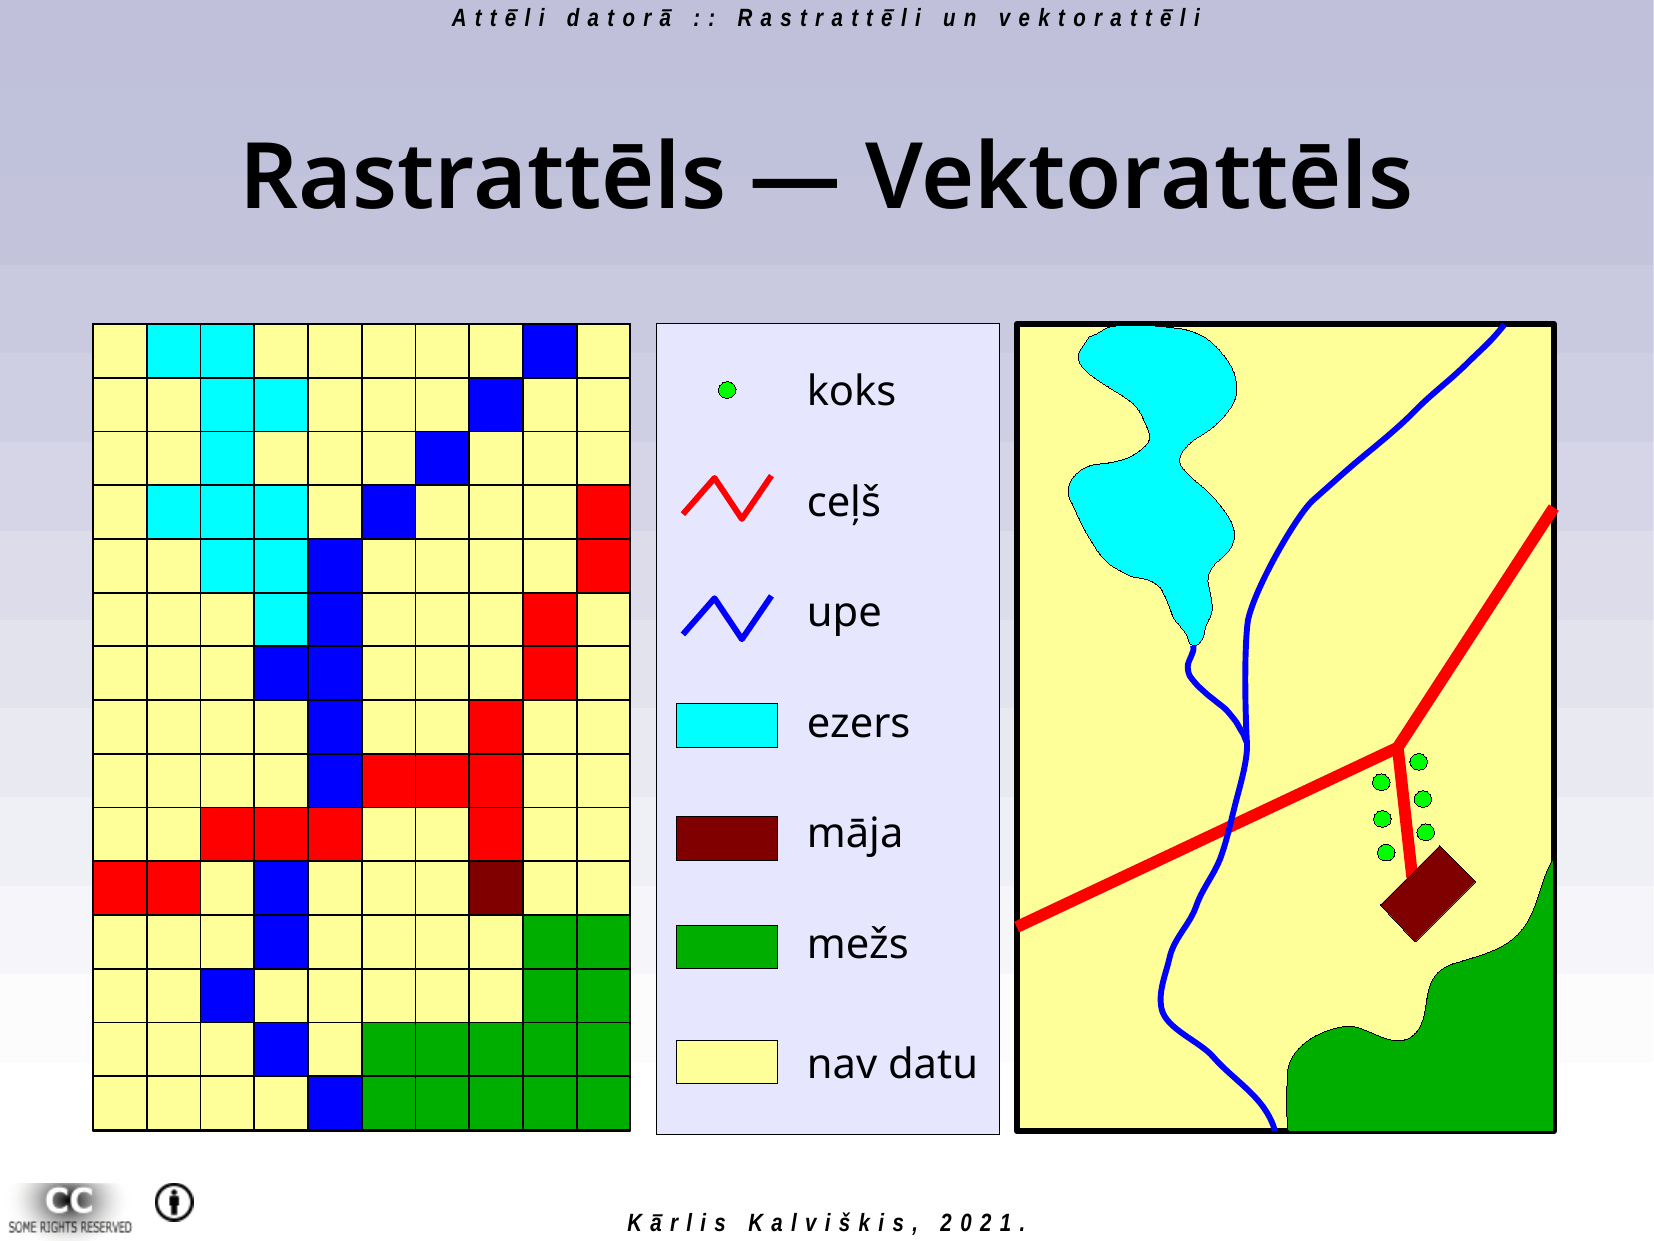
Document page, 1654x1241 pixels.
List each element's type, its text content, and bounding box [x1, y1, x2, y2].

text_box ezers [806, 696, 908, 746]
text_box [1164, 520, 1554, 1132]
text_box [94, 325, 629, 1130]
text_box [1016, 323, 1501, 920]
text_box [1236, 323, 1554, 816]
text_box mežs [806, 917, 907, 967]
text_box koks [806, 364, 894, 414]
text_box ceļš [806, 475, 881, 525]
text_box upe [806, 586, 879, 635]
text_box māja [806, 807, 901, 856]
title Rastrattēls — Vektorattēls [29, 49, 1625, 296]
text_box nav datu [806, 1038, 975, 1087]
picture [0, 0, 1654, 1241]
text_box [656, 323, 1000, 1135]
text_box [1016, 837, 1271, 1132]
